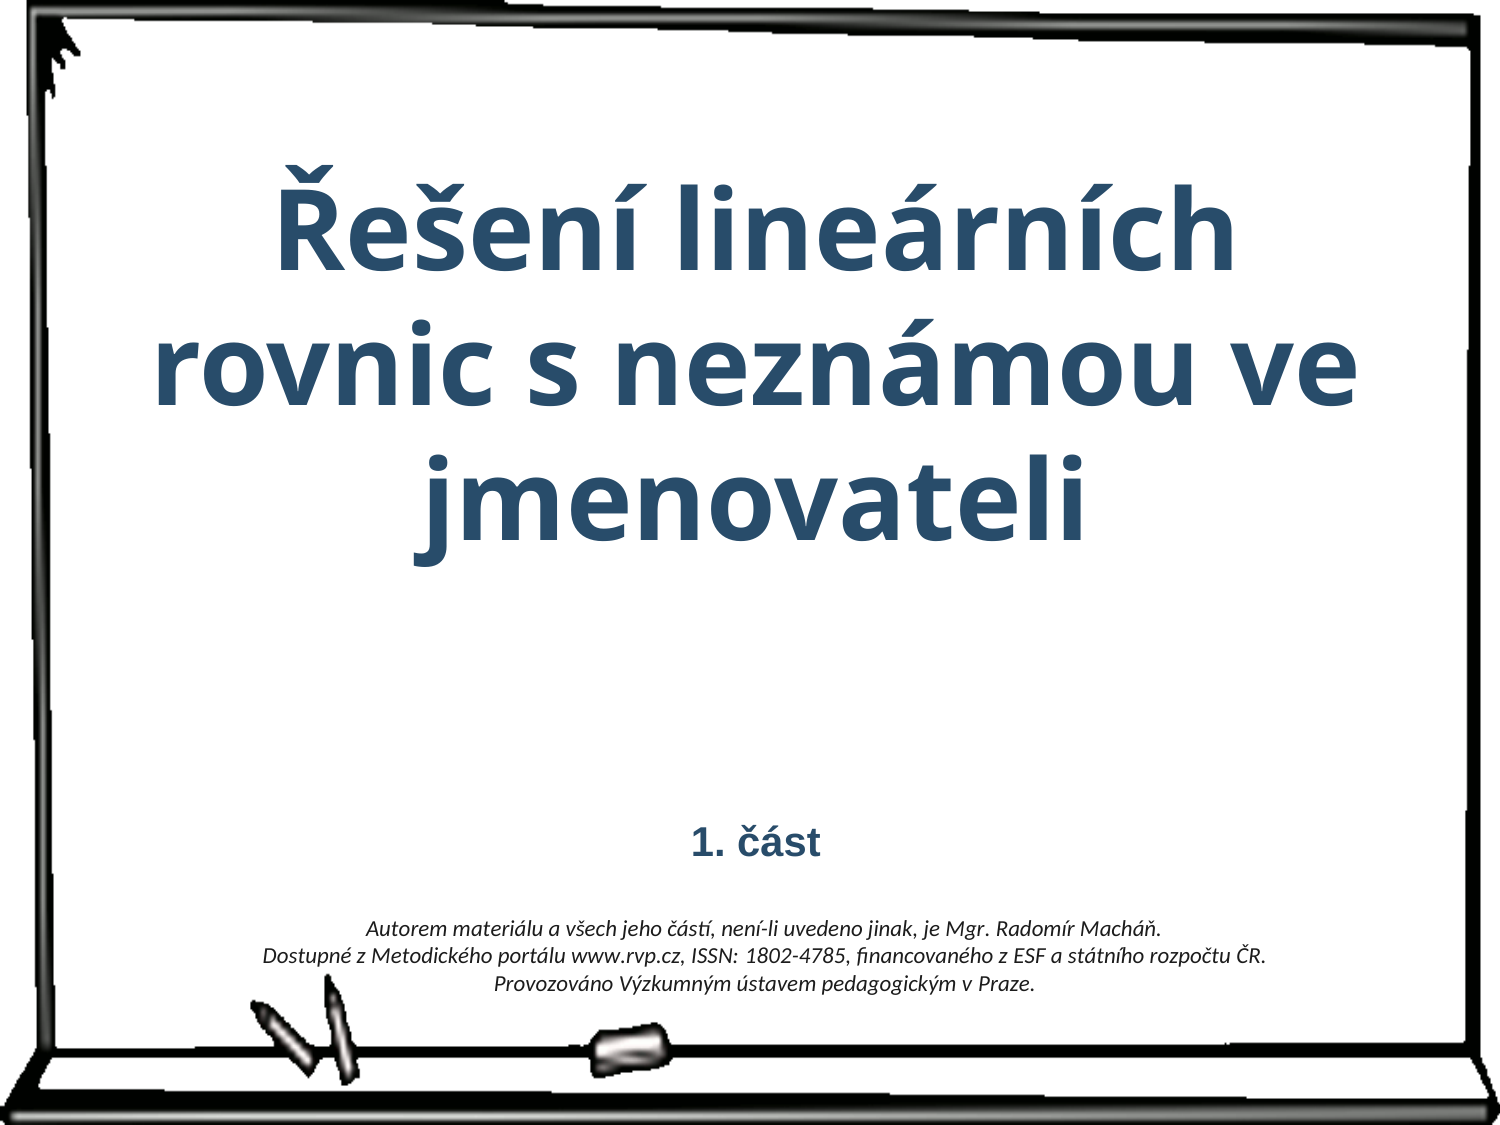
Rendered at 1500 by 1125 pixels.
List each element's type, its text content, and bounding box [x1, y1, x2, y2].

title Řešení lineárních rovnic s neznámou ve jmenovateli [112, 150, 1400, 571]
picture [0, 0, 1500, 1125]
text_box 1. část [111, 733, 1400, 947]
text_box Autorem materiálu a všech jeho částí, není-li uvedeno jinak, je Mgr. Radomír Macháň. Dostupné z Metodického portálu www.rvp.cz, ISSN: 1802-4785, financovaného z ESF a státního rozpočtu ČR. Provozováno Výzkumným ústavem pedagogickým v Praze. [247, 905, 1282, 1004]
